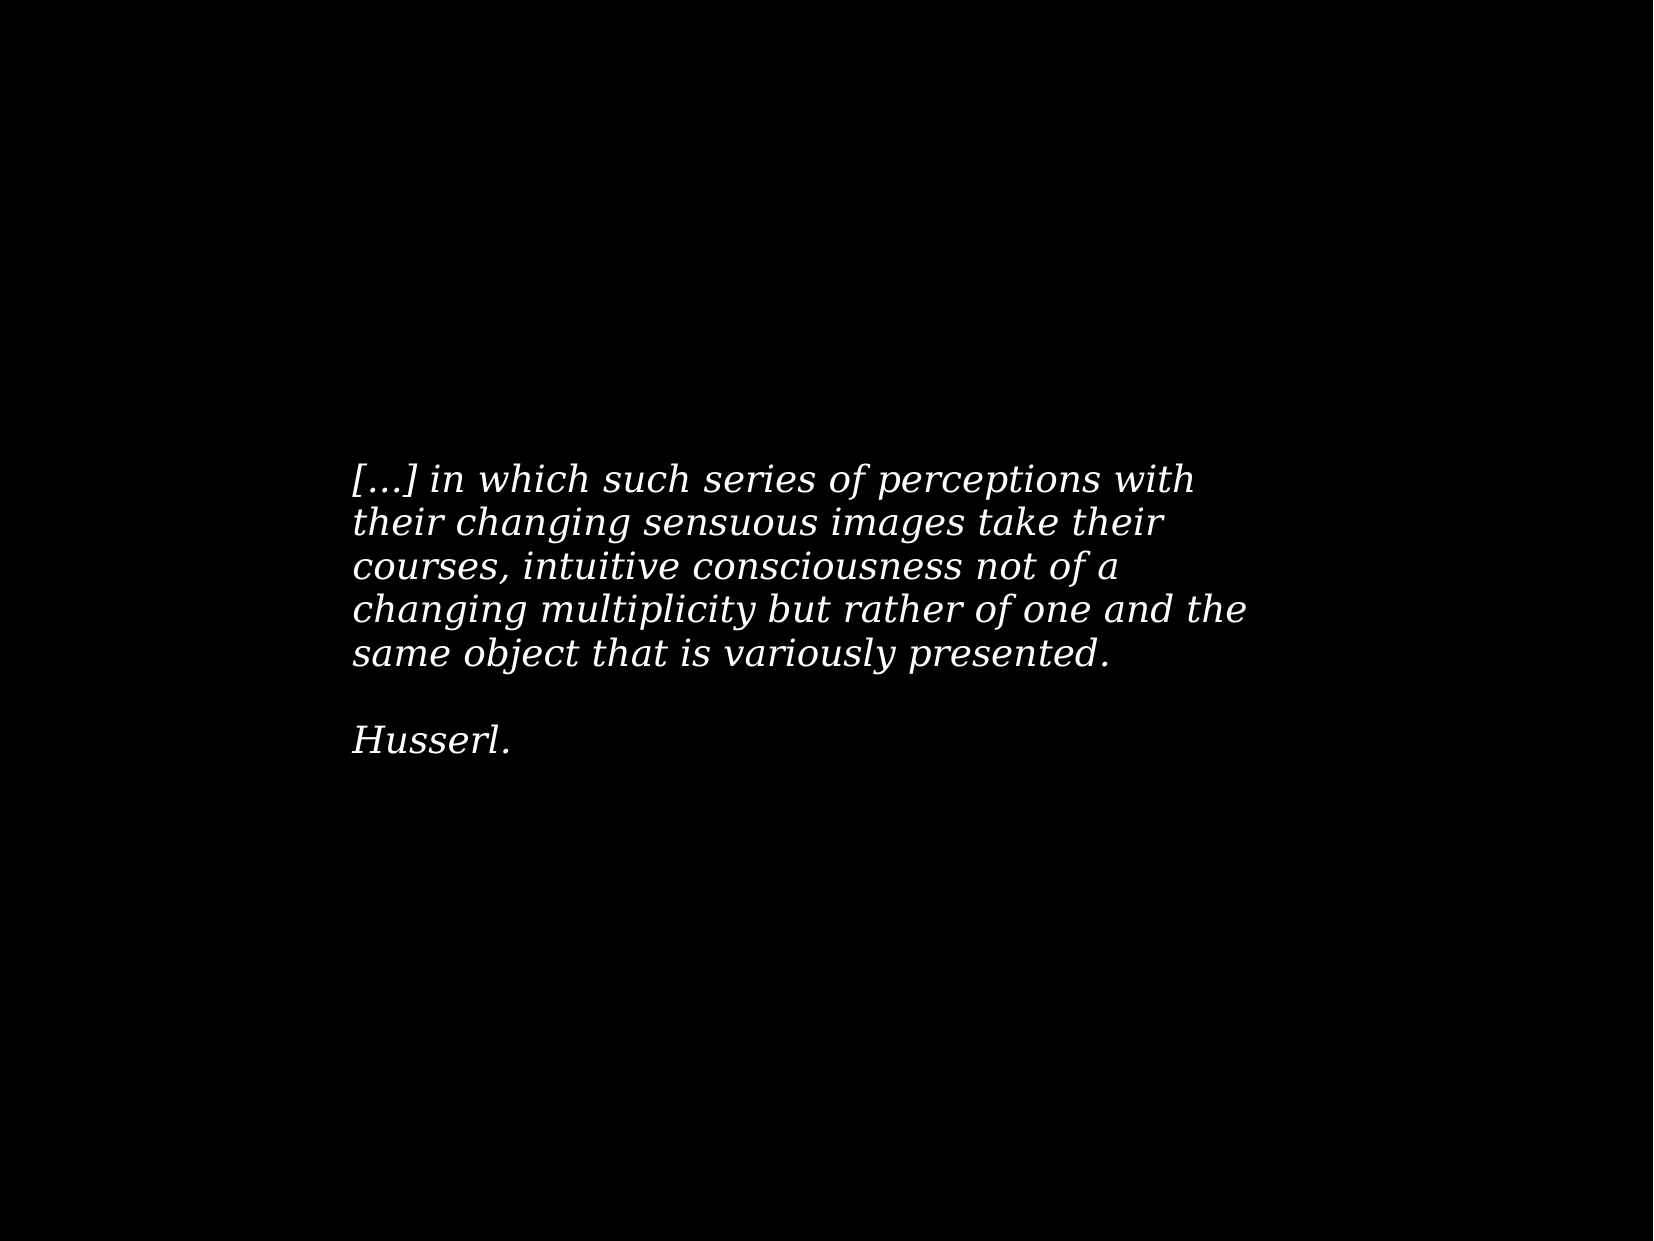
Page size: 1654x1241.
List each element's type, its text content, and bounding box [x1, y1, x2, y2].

text_box [...] in which such series of perceptions with their changing sensuous images take their courses, intuitive consciousness not of a changing multiplicity but rather of one and the same object that is variously presented. Husserl. [337, 450, 1276, 770]
